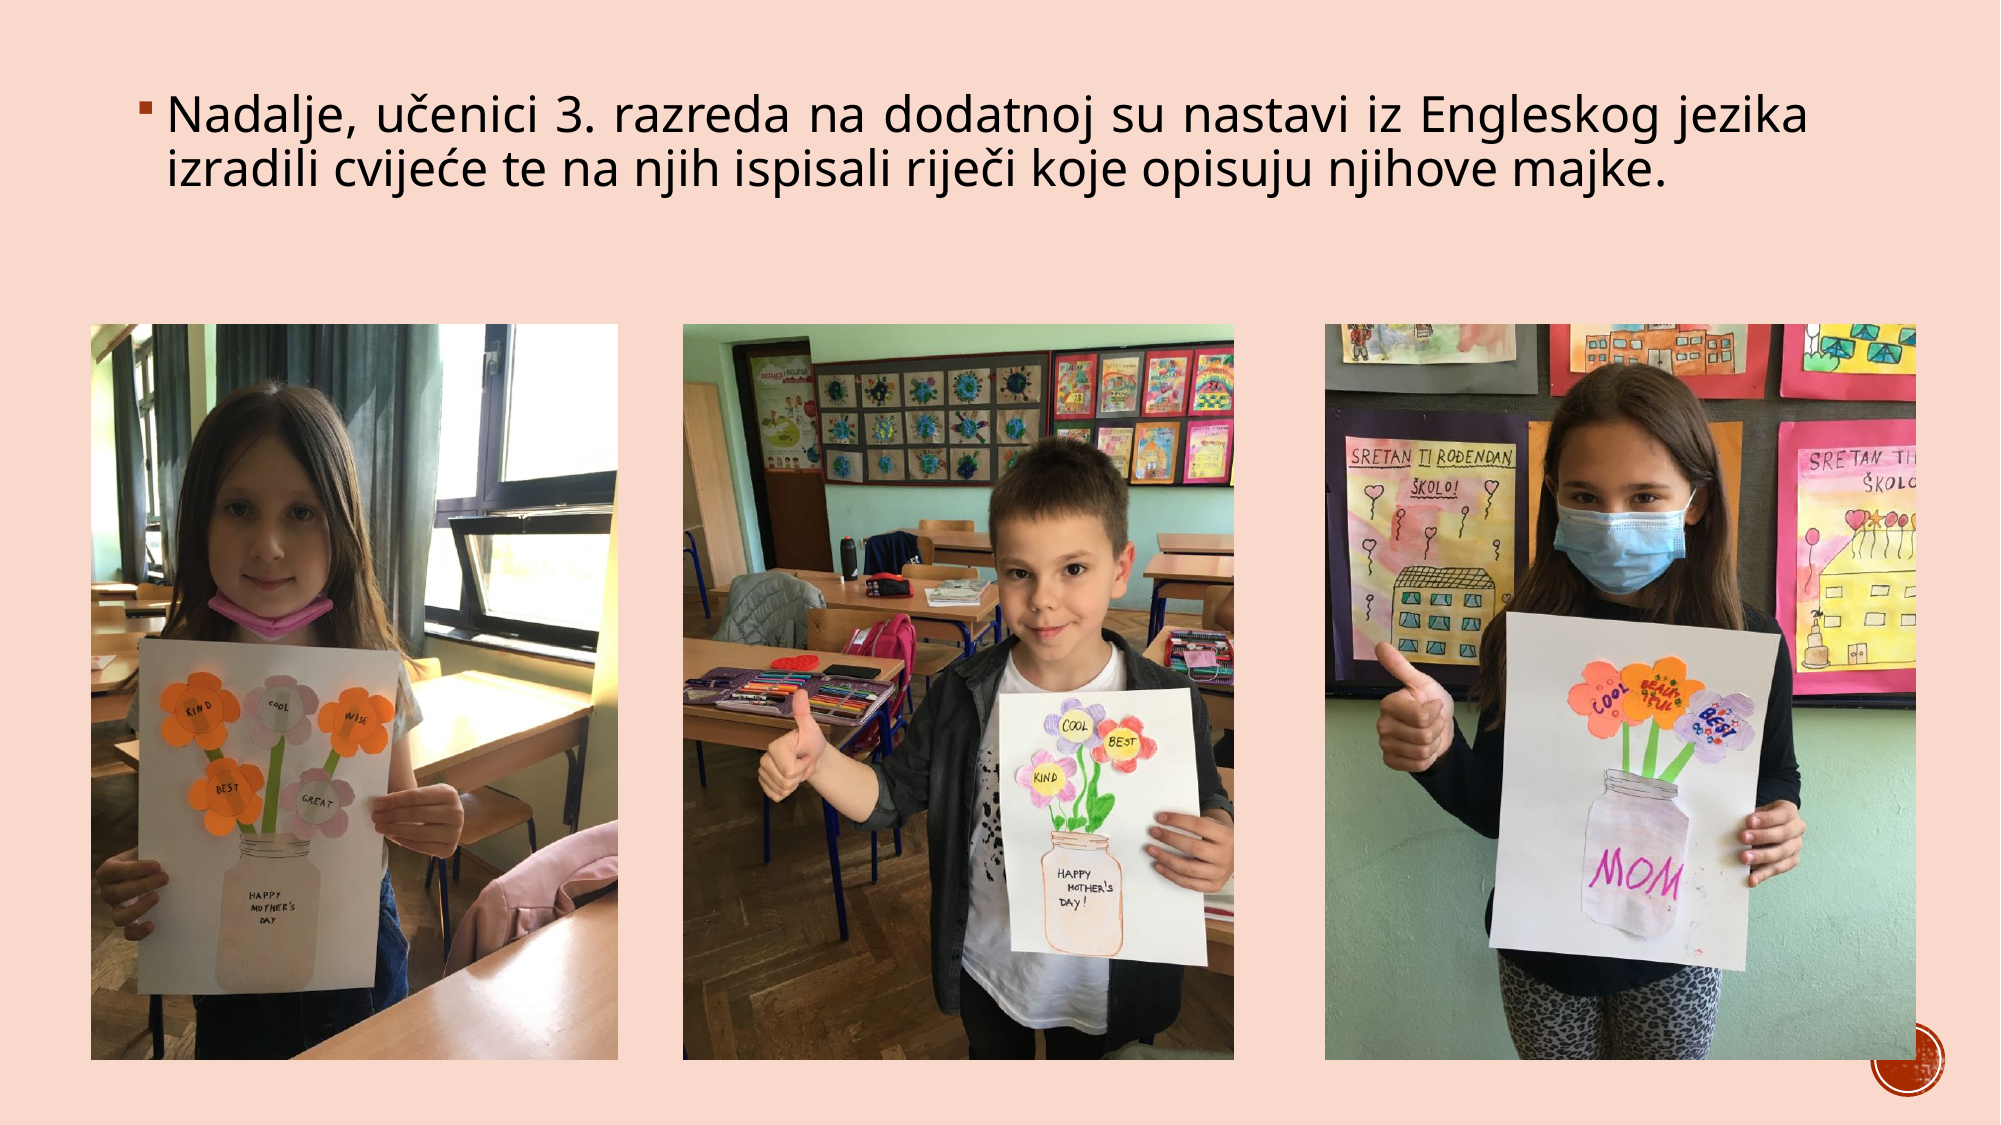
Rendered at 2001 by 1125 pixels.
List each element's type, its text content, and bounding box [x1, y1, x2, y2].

picture [683, 324, 1234, 1060]
picture [1325, 324, 1946, 1097]
picture [91, 324, 618, 1060]
text_box Nadalje, učenici 3. razreda na dodatnoj su nastavi iz Engleskog jezika izradili cvijeće te na njih ispisali riječi koje opisuju njihove majke. [121, 82, 1826, 297]
